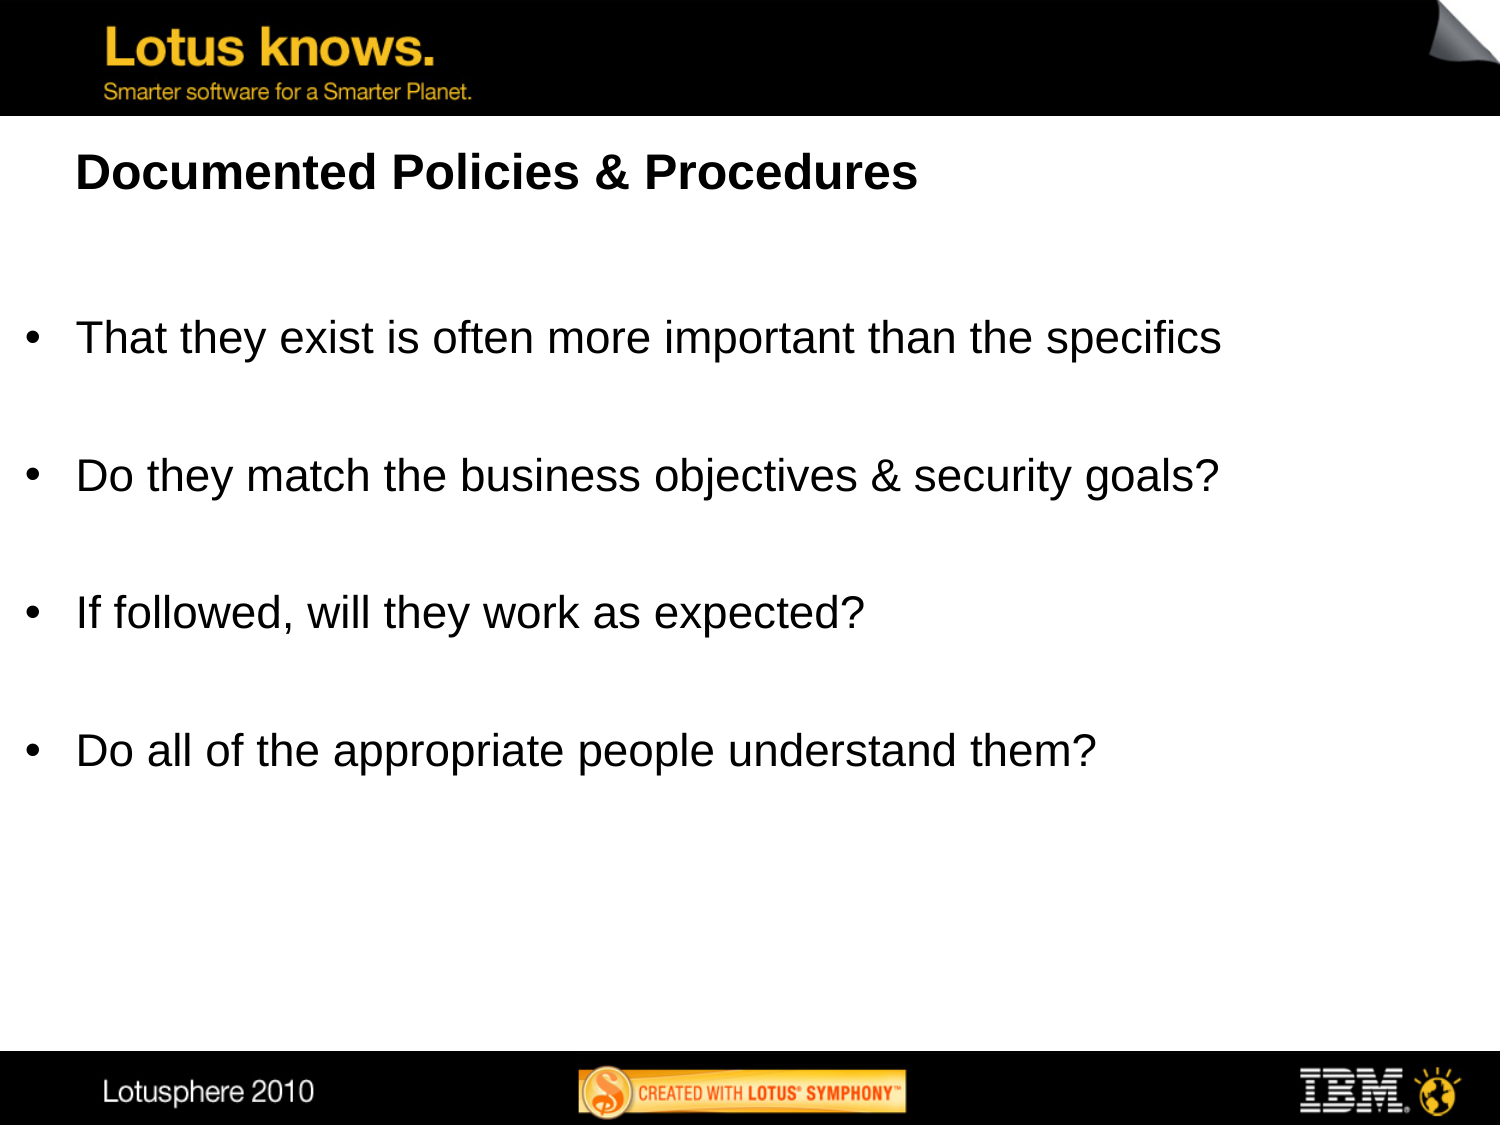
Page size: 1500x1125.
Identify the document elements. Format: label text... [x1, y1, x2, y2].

title Documented Policies & Procedures [74, 137, 1475, 200]
picture [0, 0, 1500, 114]
picture [0, 1053, 1500, 1125]
list That they exist is often more important than the specifics Do they match the business objectives & security goals? If followed, will they work as expected? Do all of the appropriate people understand them? [24, 237, 1476, 1026]
